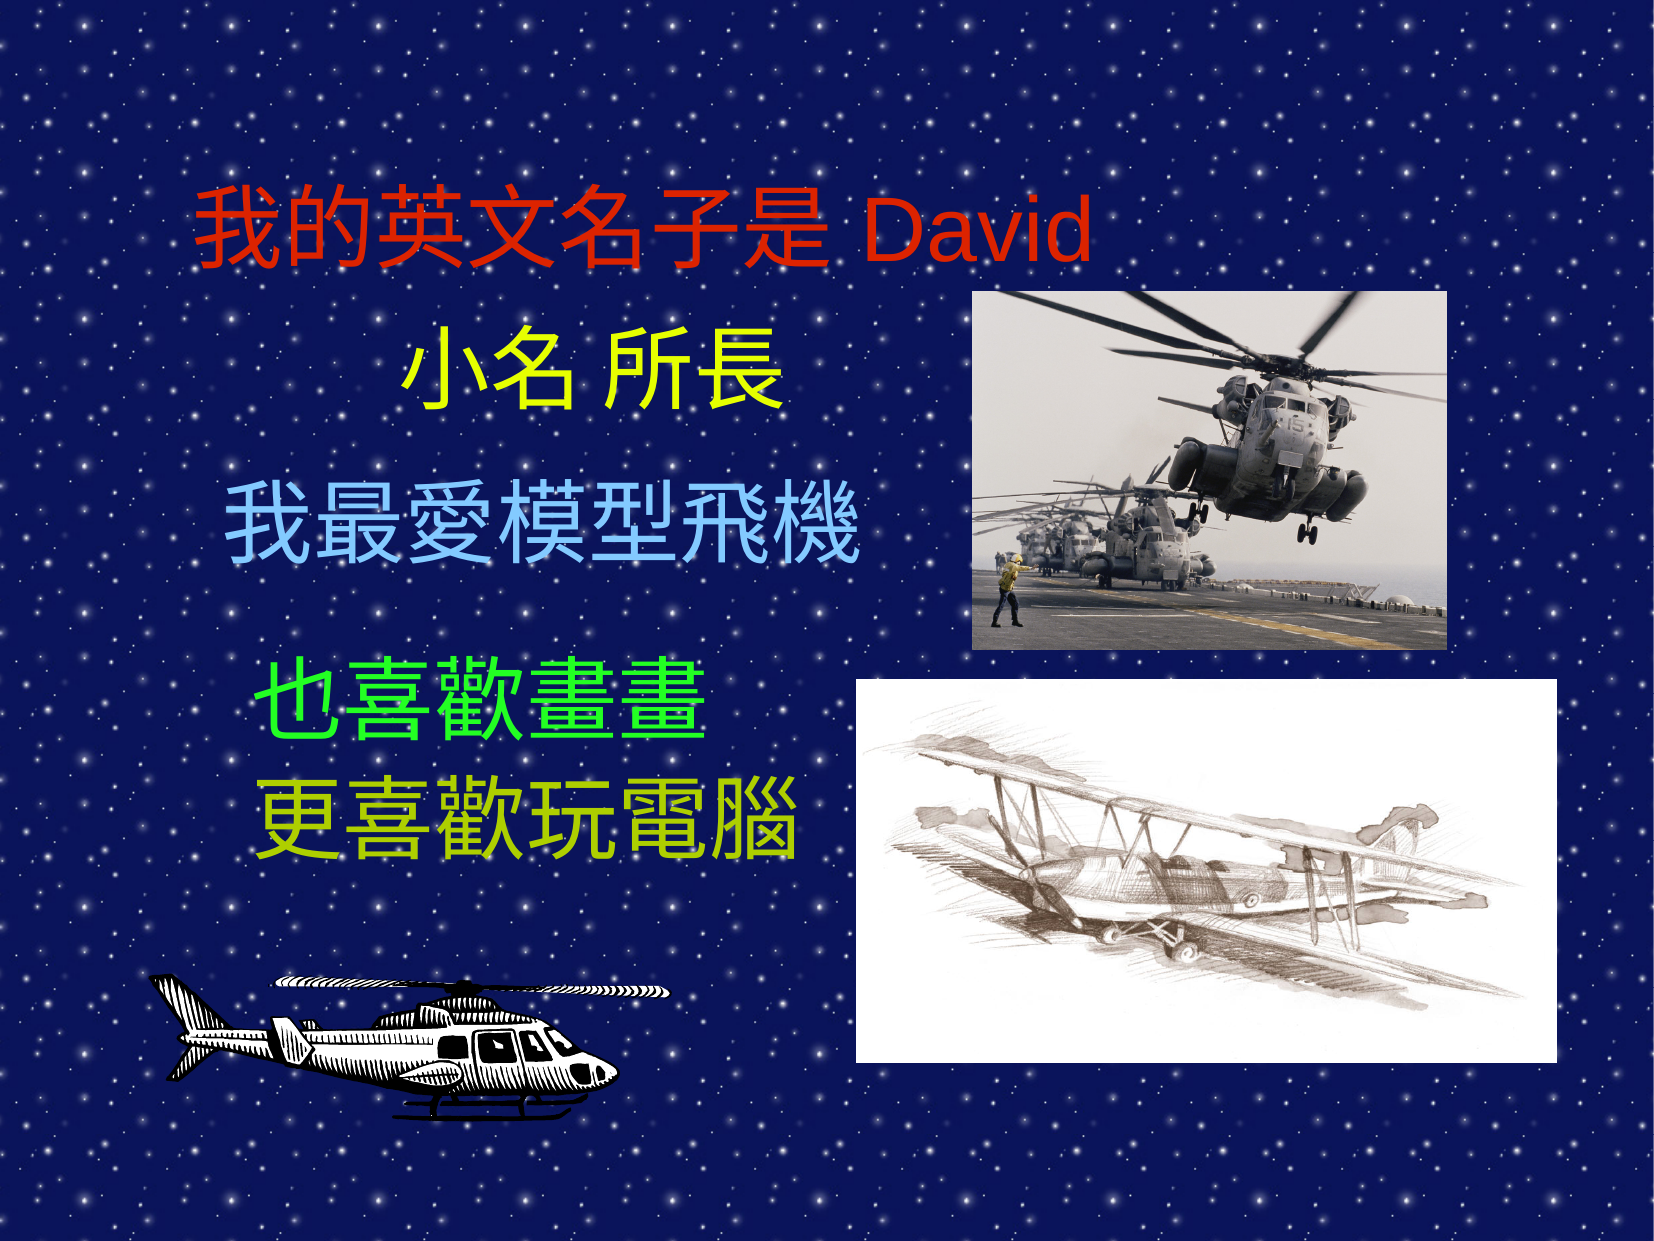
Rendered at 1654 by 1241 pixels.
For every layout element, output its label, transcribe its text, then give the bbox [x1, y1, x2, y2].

text_box 也喜歡畫畫 [236, 620, 1123, 738]
text_box 我最愛模型飛機 [206, 442, 972, 591]
picture [0, 0, 1654, 1241]
text_box 我的英文名子是David [177, 147, 1359, 273]
text_box 更喜歡玩電腦 [236, 738, 856, 864]
text_box 小名 所長 [383, 288, 1270, 414]
